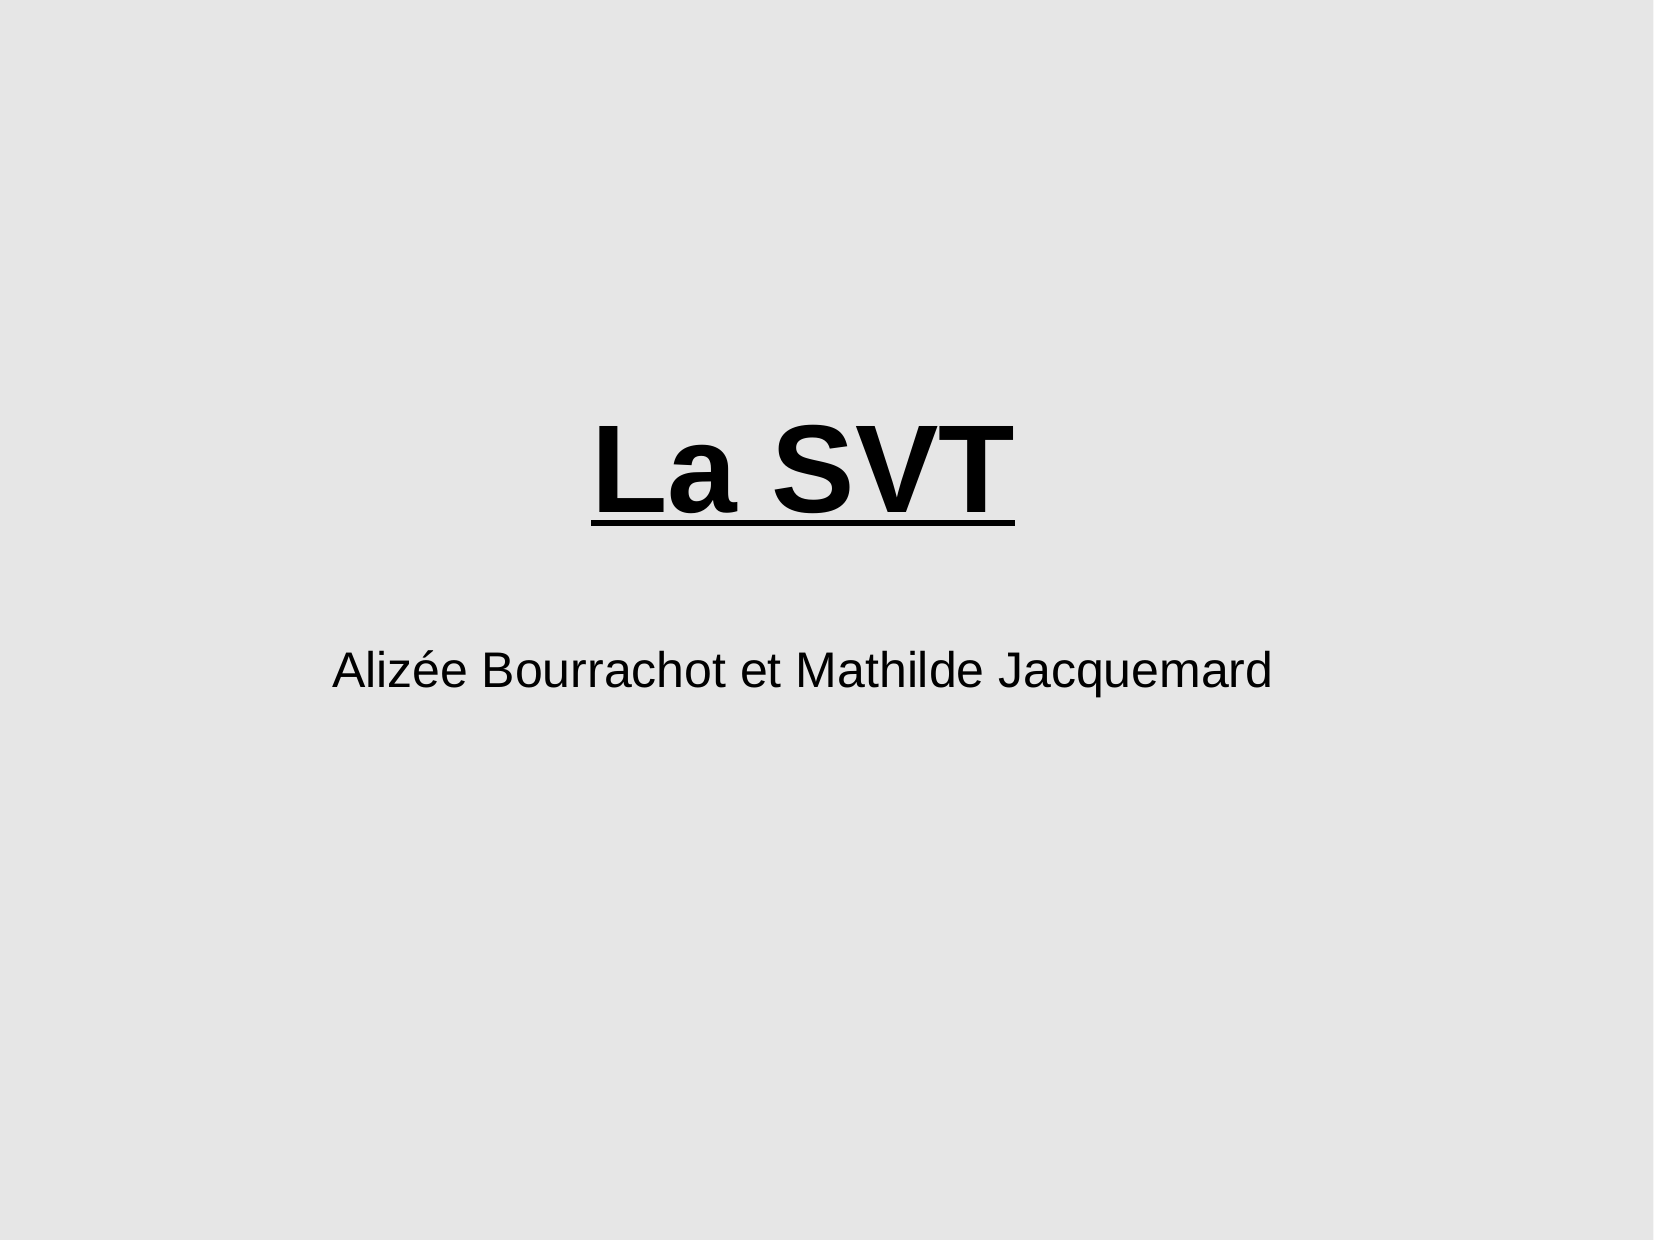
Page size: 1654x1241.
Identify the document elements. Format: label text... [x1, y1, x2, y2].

title La SVT Alizée Bourrachot et Mathilde Jacquemard [59, 399, 1548, 698]
